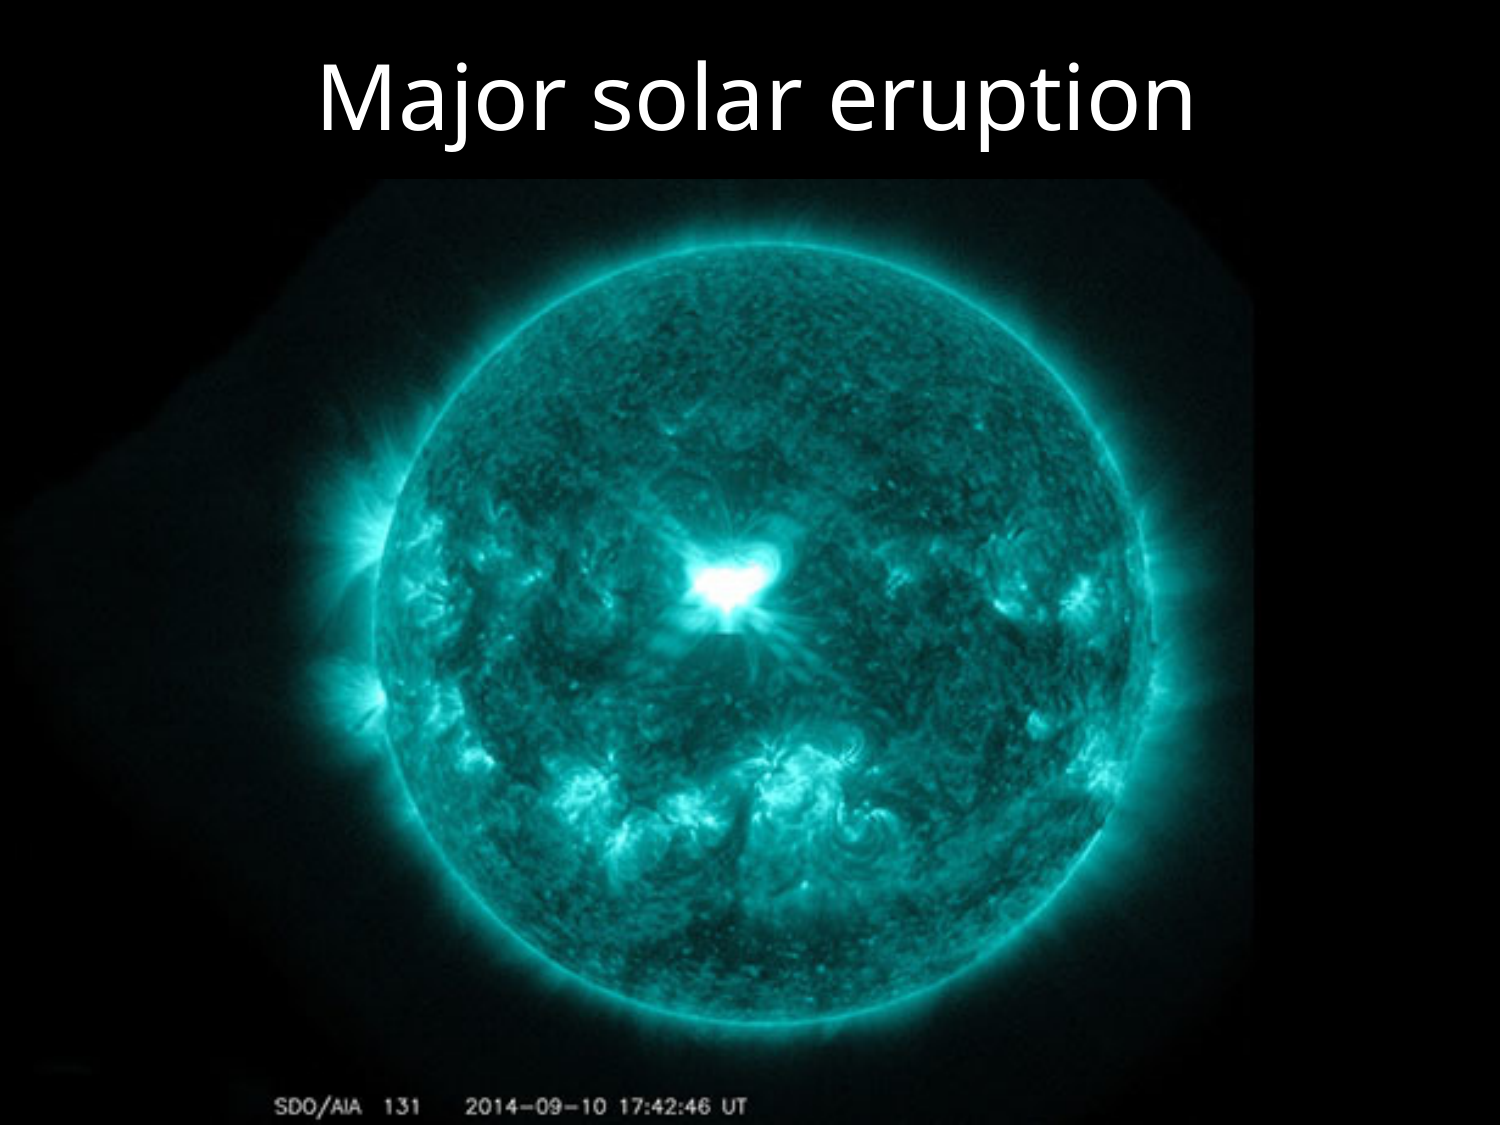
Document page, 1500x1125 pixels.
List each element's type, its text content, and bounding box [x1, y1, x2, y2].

picture [0, 179, 1500, 1125]
title Major solar eruption [45, 27, 1471, 163]
text_box [0, 0, 1500, 179]
